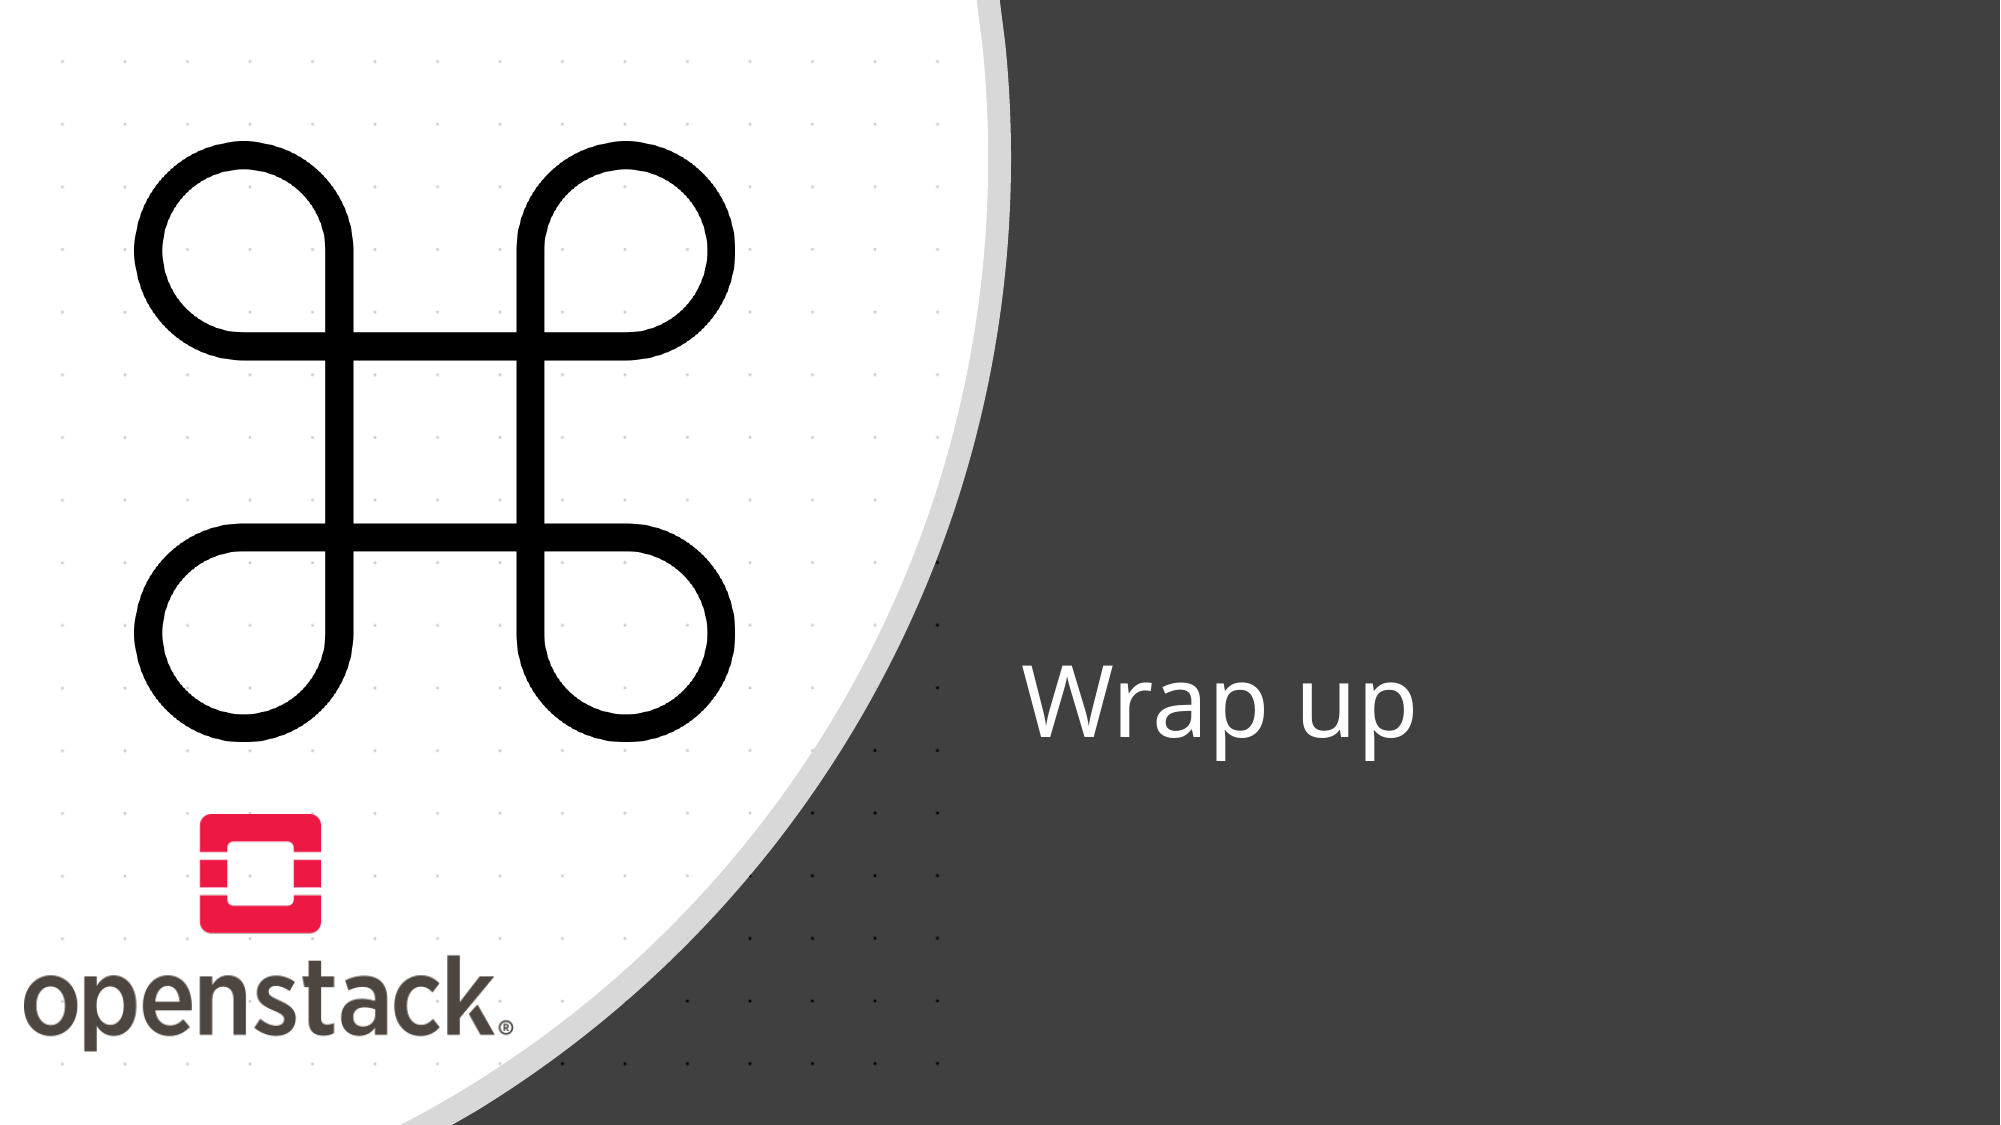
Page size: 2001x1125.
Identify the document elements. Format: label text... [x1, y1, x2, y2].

picture [134, 141, 735, 742]
picture [24, 814, 514, 1052]
text_box Wrap up [1006, 292, 1985, 767]
text_box [0, 0, 2000, 1125]
picture [454, 441, 976, 1125]
